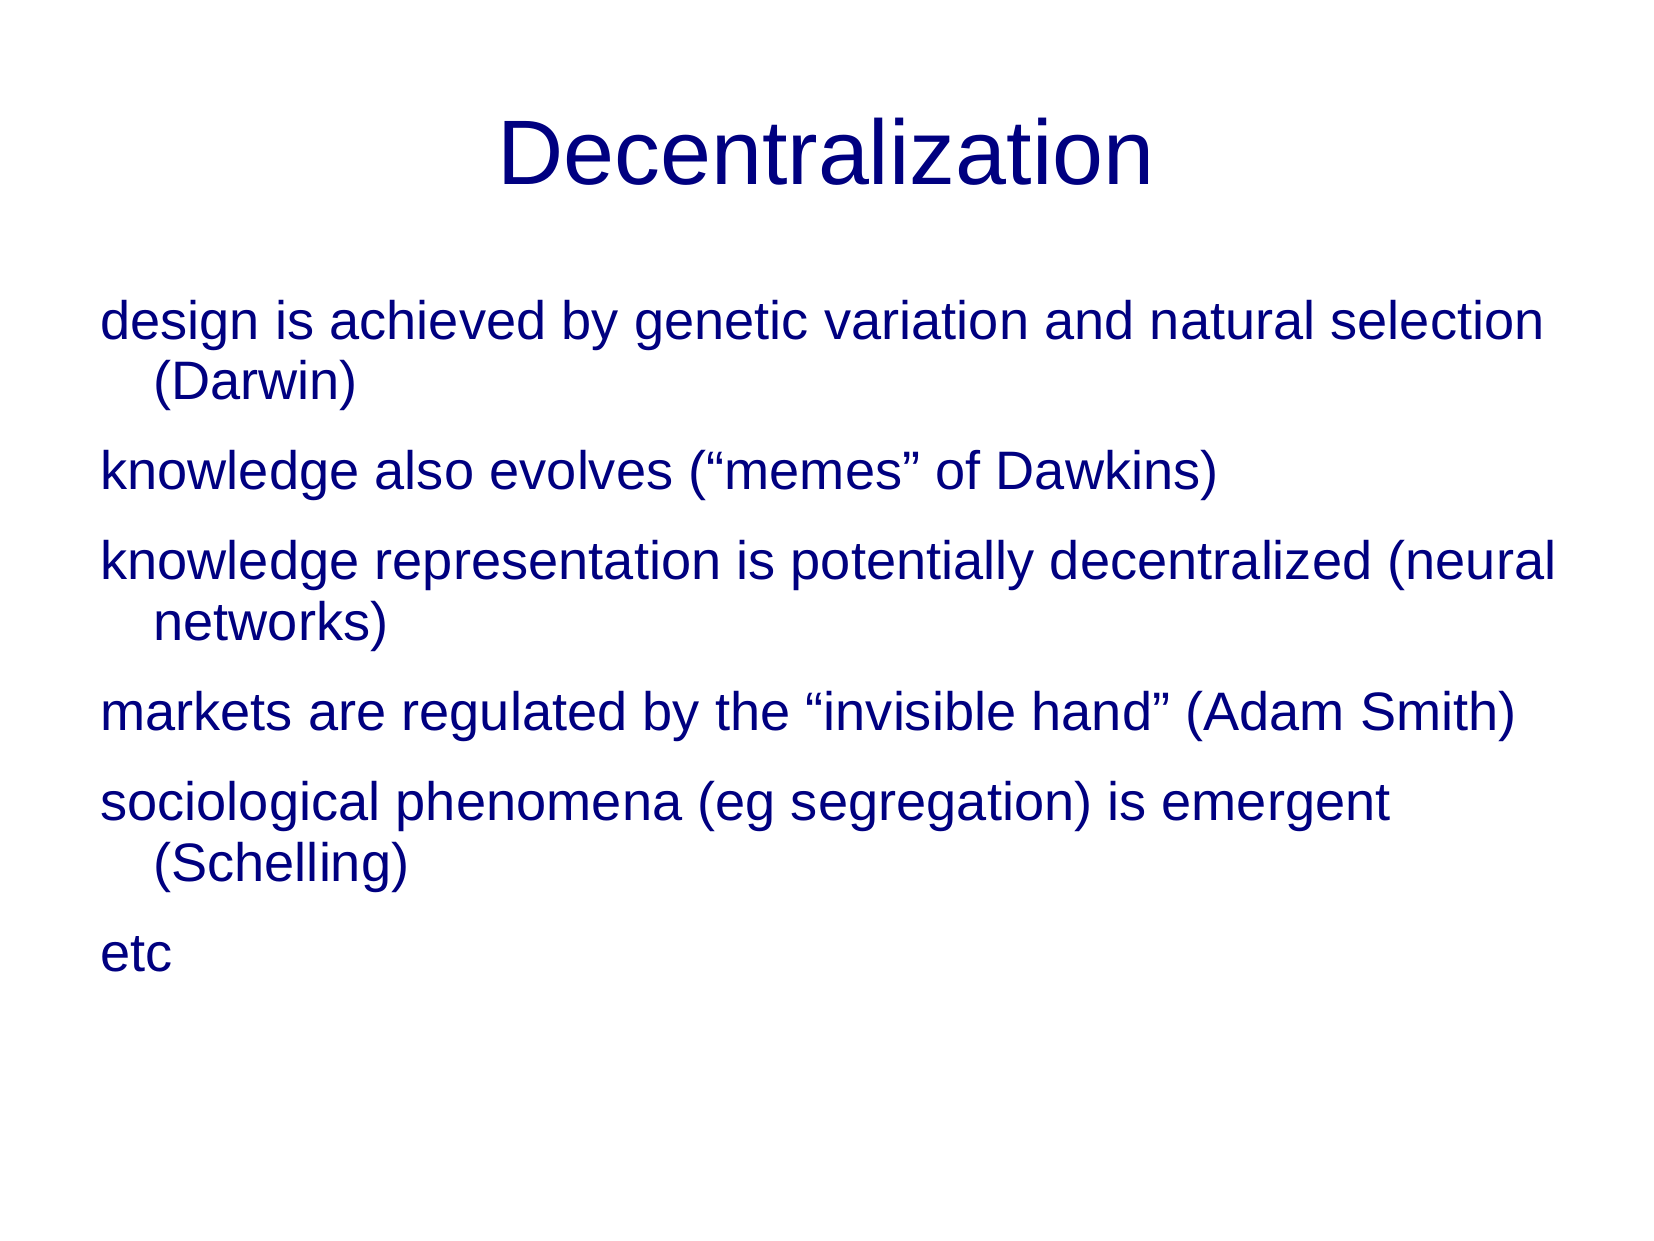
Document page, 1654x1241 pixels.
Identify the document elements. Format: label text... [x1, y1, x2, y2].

title Decentralization [82, 49, 1571, 257]
list design is achieved by genetic variation and natural selection (Darwin) knowledge also evolves (“memes” of Dawkins) knowledge representation is potentially decentralized (neural networks) markets are regulated by the “invisible hand” (Adam Smith) sociological phenomena (eg segregation) is emergent (Schelling) etc [82, 290, 1571, 1186]
